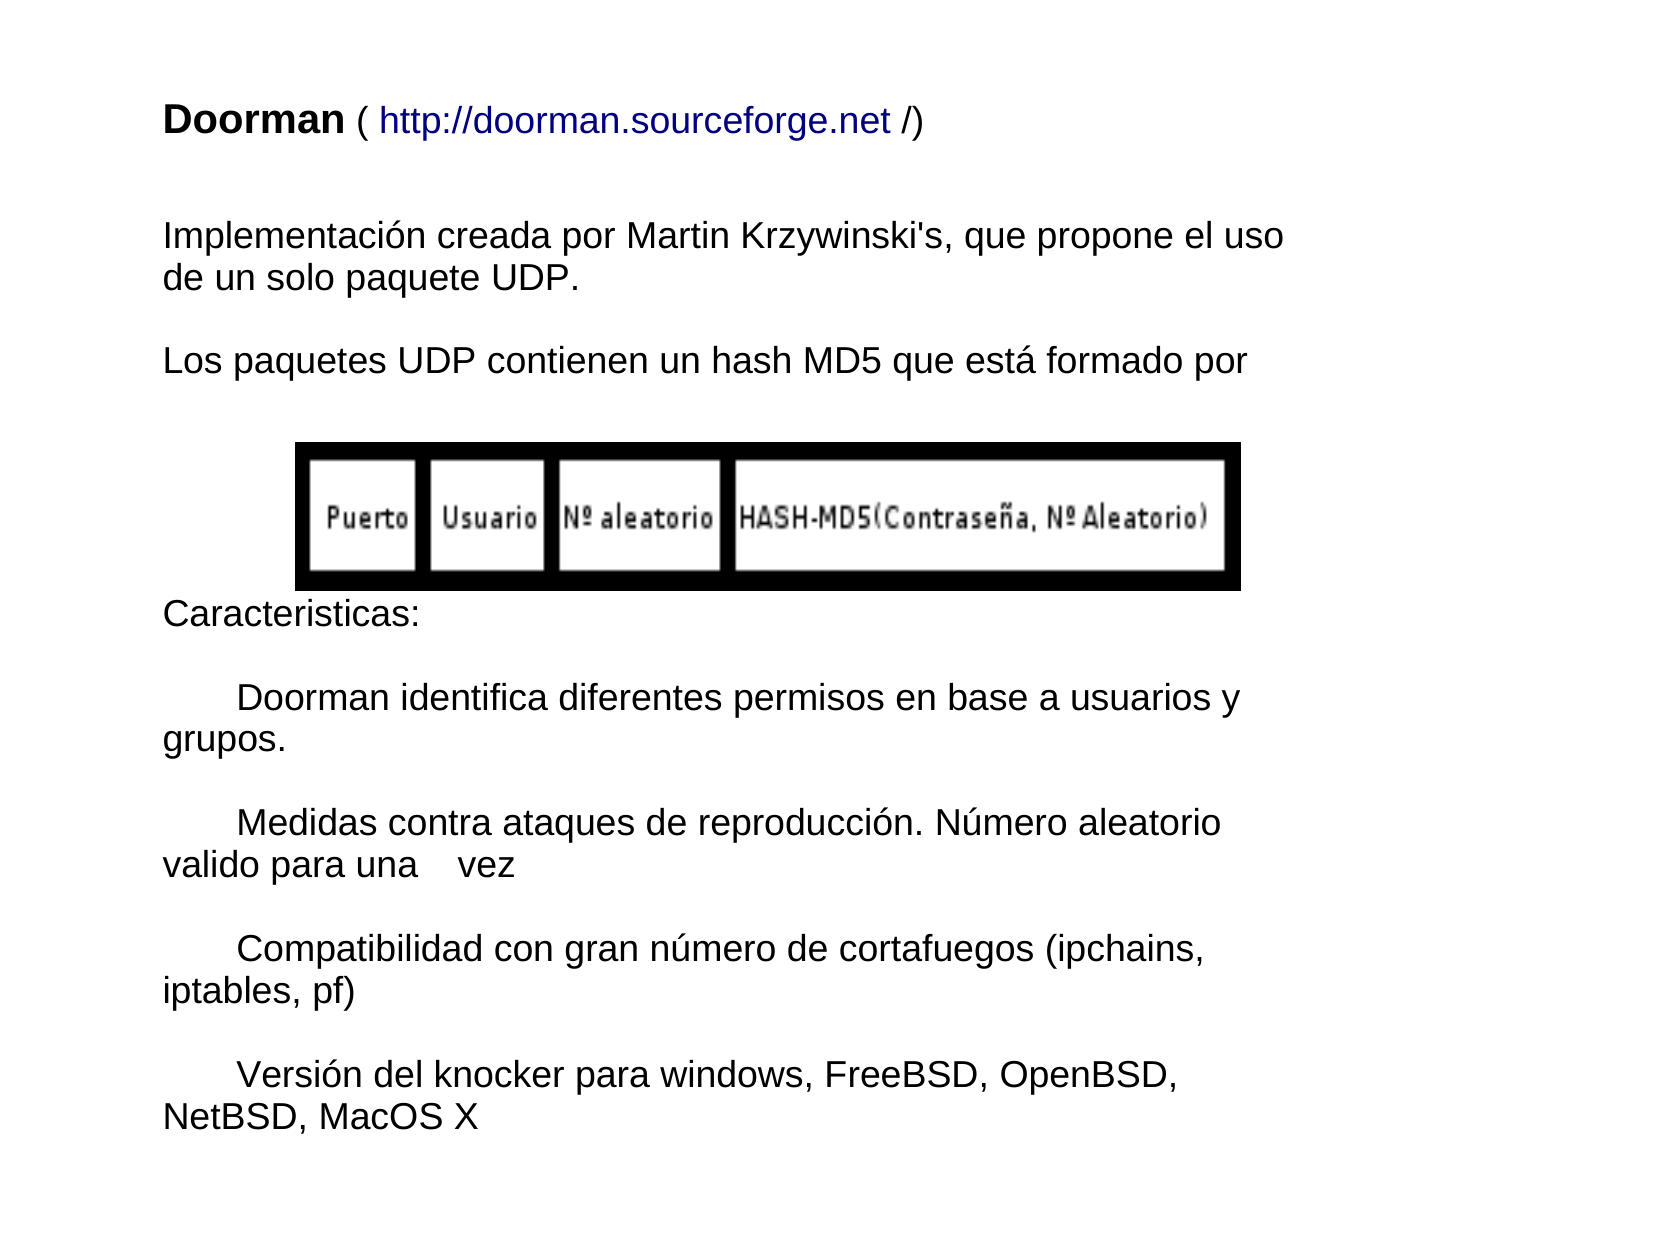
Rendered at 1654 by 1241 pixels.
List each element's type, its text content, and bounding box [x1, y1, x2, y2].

picture [295, 442, 1241, 591]
text_box Doorman ( http://doorman.sourceforge.net /) [147, 88, 945, 158]
text_box Implementación creada por Martin Krzywinski's, que propone el uso de un solo paquete UDP. Los paquetes UDP contienen un hash MD5 que está formado por Caracteristicas: Doorman identifica diferentes permisos en base a usuarios y grupos. Medidas contra ataques de reproducción. Número aleatorio valido para una vez Compatibilidad con gran número de cortafuegos (ipchains, iptables, pf) Versión del knocker para windows, FreeBSD, OpenBSD, NetBSD, MacOS X [147, 206, 1329, 1111]
